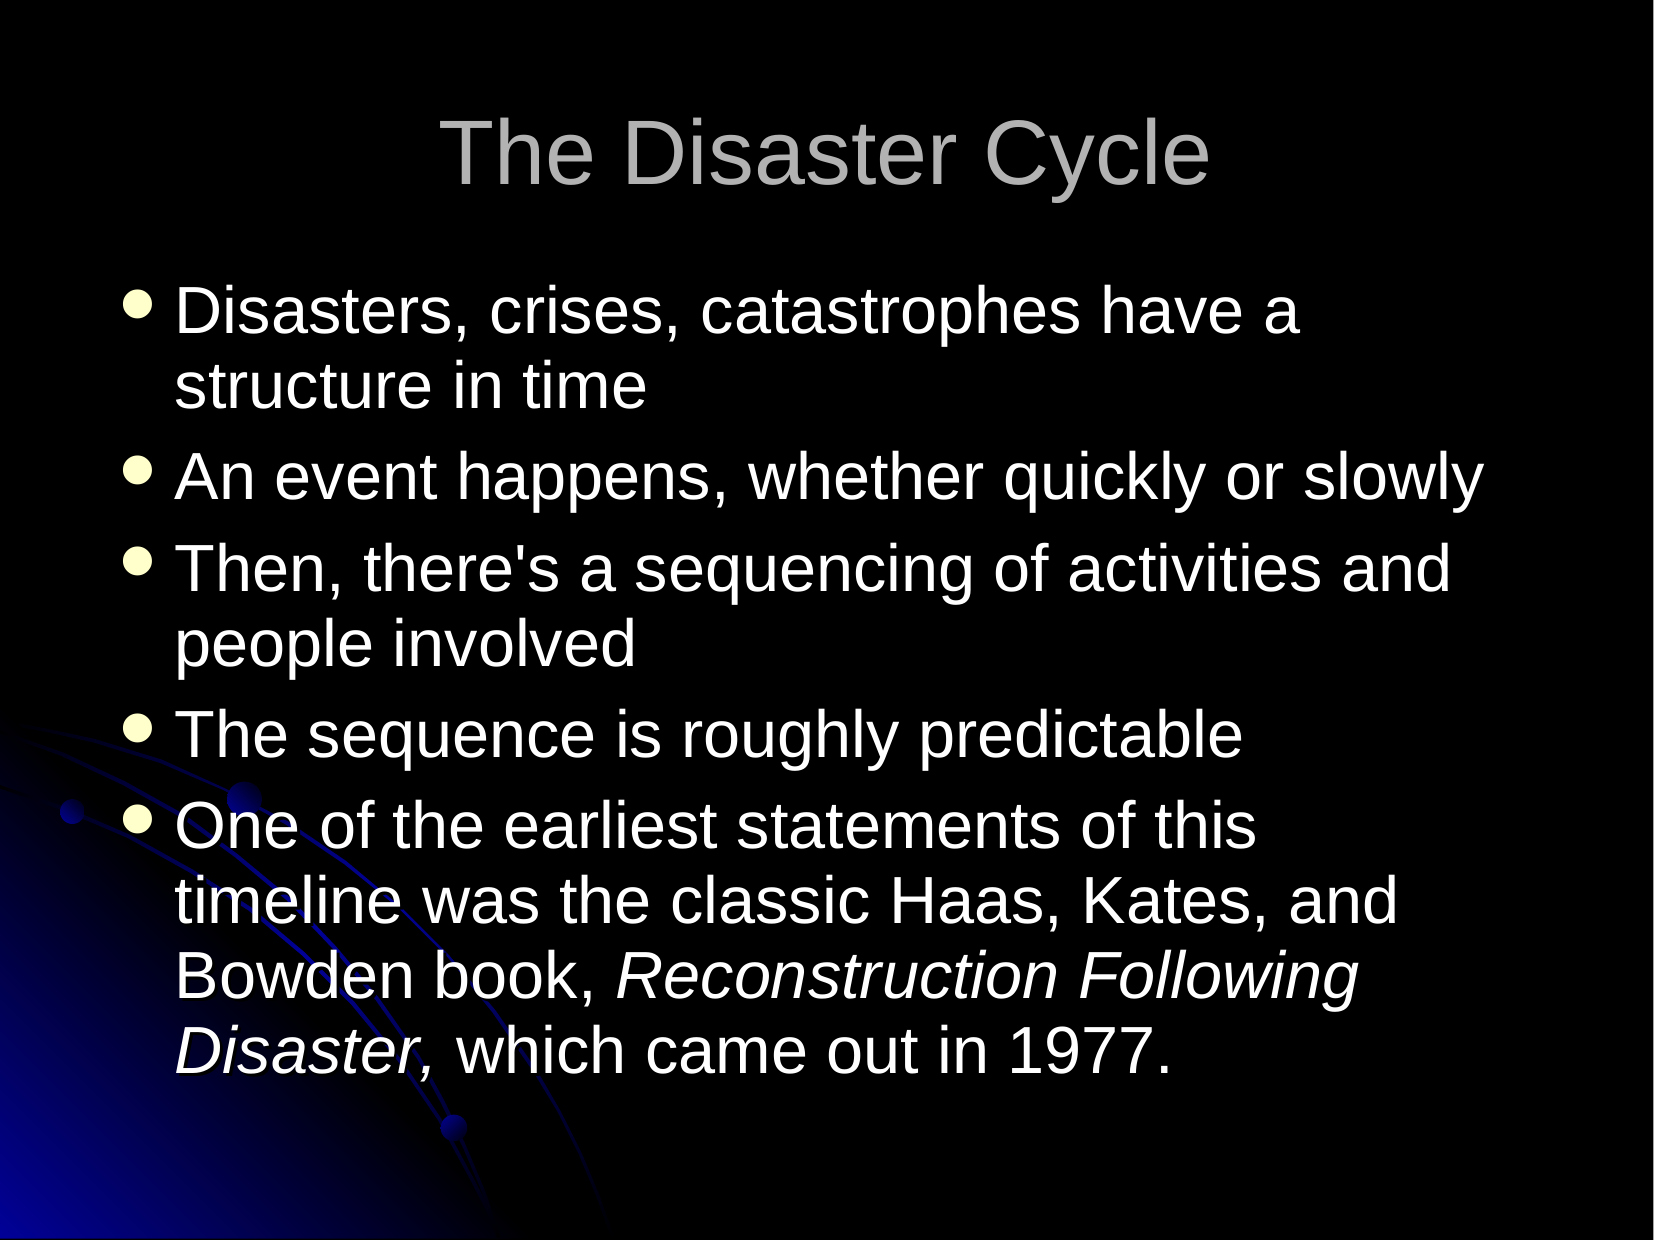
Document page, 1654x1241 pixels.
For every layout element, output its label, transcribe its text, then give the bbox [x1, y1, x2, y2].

title The Disaster Cycle [82, 50, 1571, 256]
list Disasters, crises, catastrophes have a structure in time An event happens, whether quickly or slowly Then, there's a sequencing of activities and people involved The sequence is roughly predictable One of the earliest statements of this timeline was the classic Haas, Kates, and Bowden book, Reconstruction Following Disaster, which came out in 1977. [119, 273, 1501, 1088]
